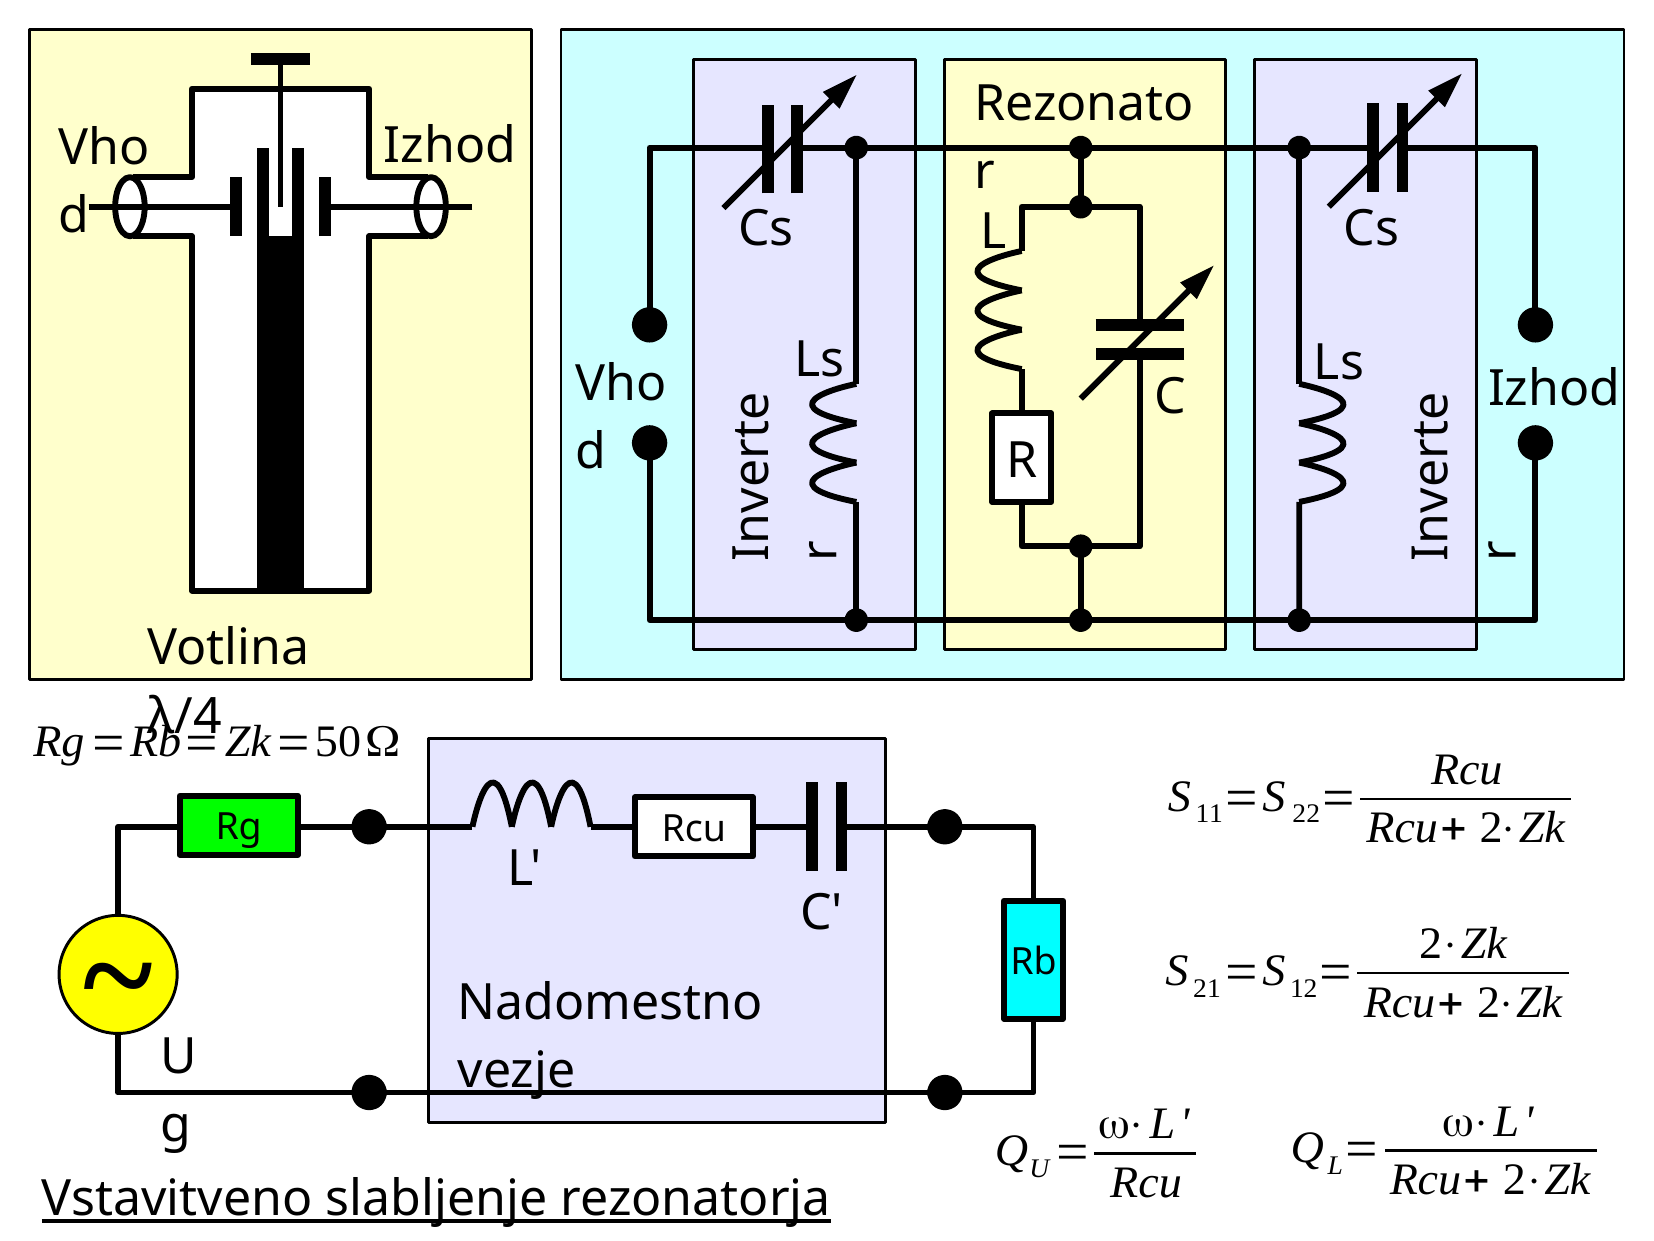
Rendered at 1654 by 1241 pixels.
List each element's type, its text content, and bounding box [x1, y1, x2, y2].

text_box Vstavitveno slabljenje rezonatorja [27, 1154, 857, 1231]
text_box Vhod [44, 103, 192, 179]
text_box Rcu [634, 797, 753, 857]
chart [1278, 1095, 1610, 1205]
text_box Rg [179, 795, 298, 855]
text_box R [992, 413, 1052, 502]
text_box L [965, 187, 1025, 263]
text_box Izhod [1473, 344, 1636, 420]
text_box Ls [1299, 318, 1388, 395]
text_box Votlina λ/4 [132, 603, 399, 680]
text_box [1357, 174, 1367, 184]
text_box Cs [723, 184, 813, 260]
text_box Ls [779, 315, 869, 392]
text_box [981, 210, 1143, 543]
text_box [428, 786, 886, 1090]
chart [19, 716, 414, 768]
text_box [428, 1095, 886, 1123]
text_box [816, 151, 1078, 617]
text_box Ug [142, 1009, 246, 1091]
text_box C' [785, 868, 860, 944]
text_box Vhod [561, 339, 709, 415]
text_box Rezonator [959, 59, 1226, 135]
text_box [516, 786, 547, 824]
text_box [561, 29, 1625, 680]
text_box [1084, 151, 1340, 617]
text_box Nadomestno vezje [442, 958, 886, 1034]
text_box Rb [1003, 900, 1063, 1019]
chart [1154, 744, 1586, 854]
text_box L' [493, 824, 567, 900]
chart [983, 1098, 1210, 1208]
text_box [653, 151, 853, 369]
text_box C [1139, 352, 1199, 429]
text_box Cs [1328, 184, 1418, 260]
text_box ~ [59, 915, 178, 1034]
text_box Inverter [707, 369, 783, 576]
text_box Izhod [369, 101, 532, 178]
text_box [428, 738, 886, 868]
text_box [29, 29, 532, 680]
text_box [774, 146, 791, 184]
text_box Inverter [1386, 369, 1462, 576]
chart [1151, 918, 1583, 1028]
text_box [1379, 144, 1397, 184]
text_box [753, 175, 762, 184]
